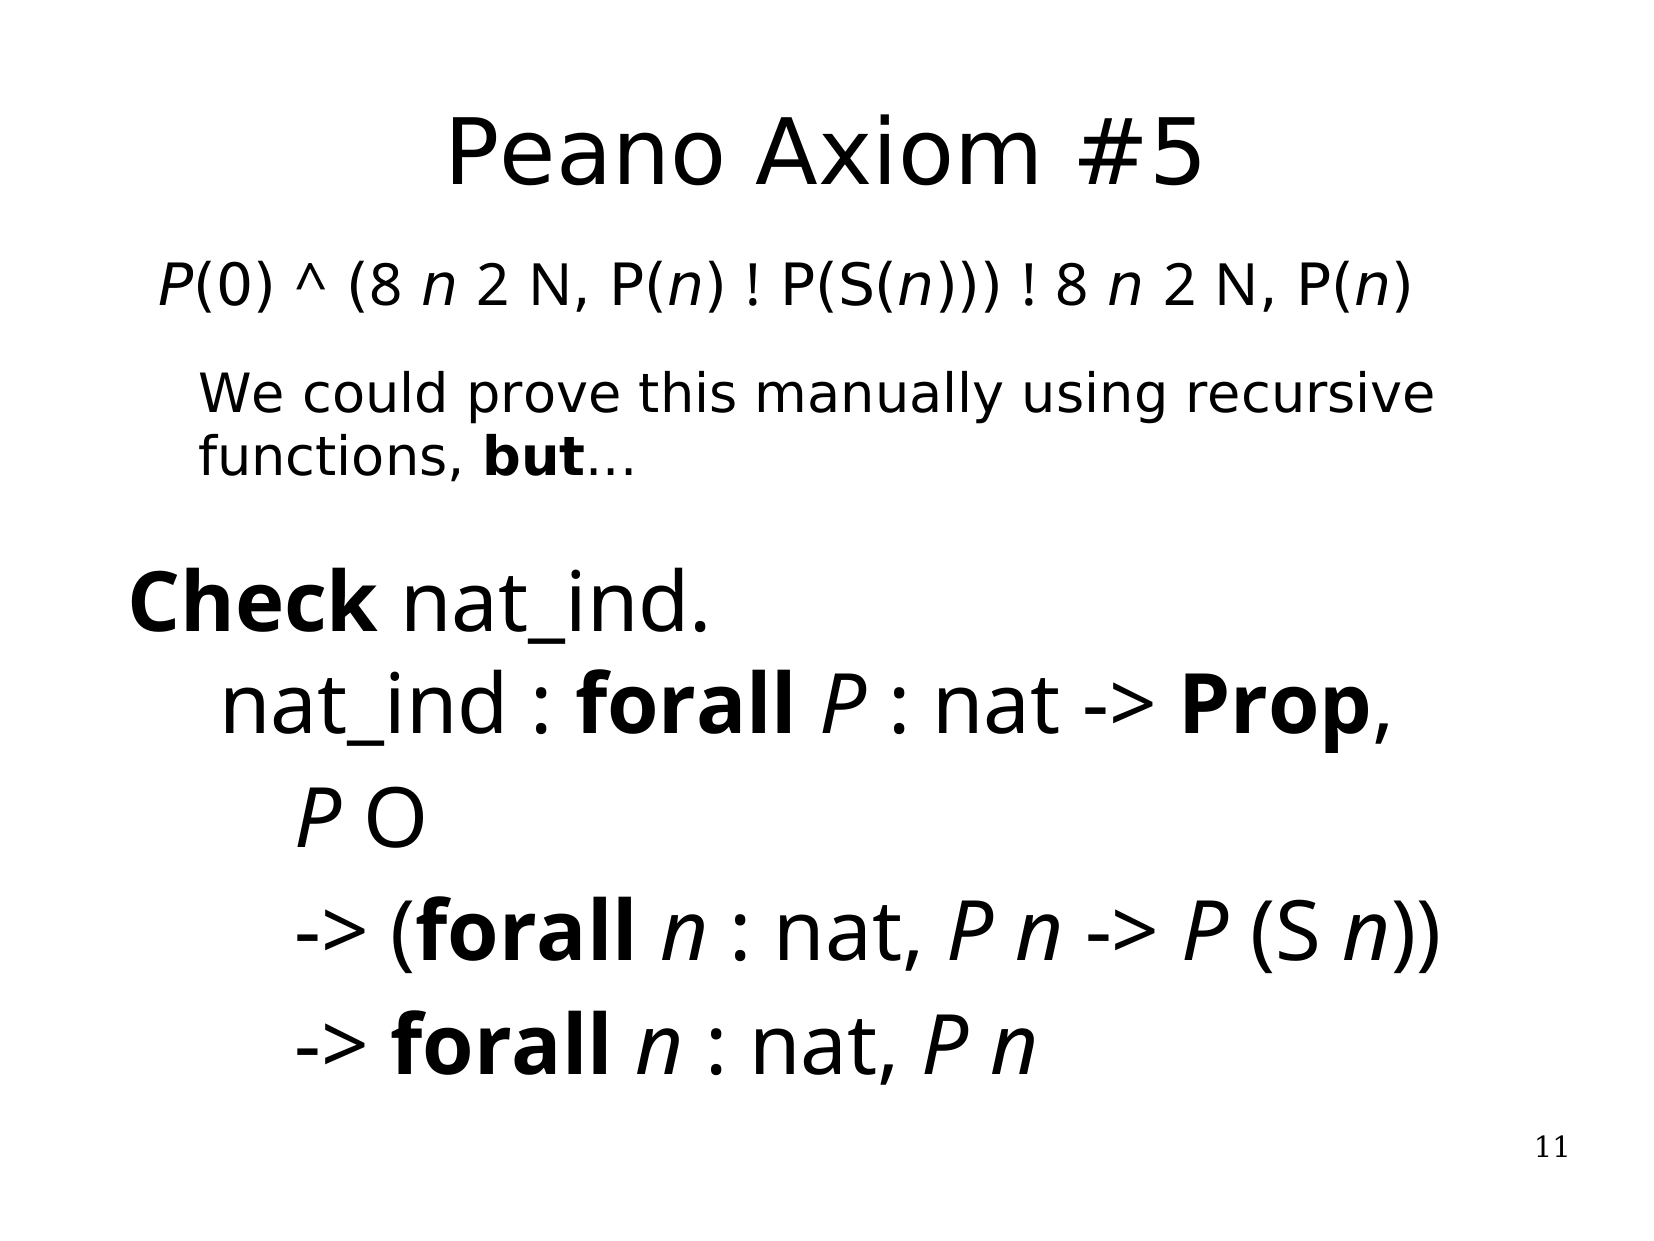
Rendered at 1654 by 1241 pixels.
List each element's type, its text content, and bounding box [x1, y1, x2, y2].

title Peano Axiom #5 [82, 49, 1571, 257]
text_box Check nat_ind. [112, 534, 751, 665]
text_box P(0) ^ (8 n 2 N, P(n) ! P(S(n))) ! 8 n 2 N, P(n) [126, 235, 1528, 361]
text_box We could prove this manually using recursive functions, but... [183, 355, 1471, 497]
text_box nat_ind : forall P : nat -> Prop, P O -> (forall n : nat, P n -> P (S n)) -> forall n : nat, P n [204, 637, 1555, 1109]
